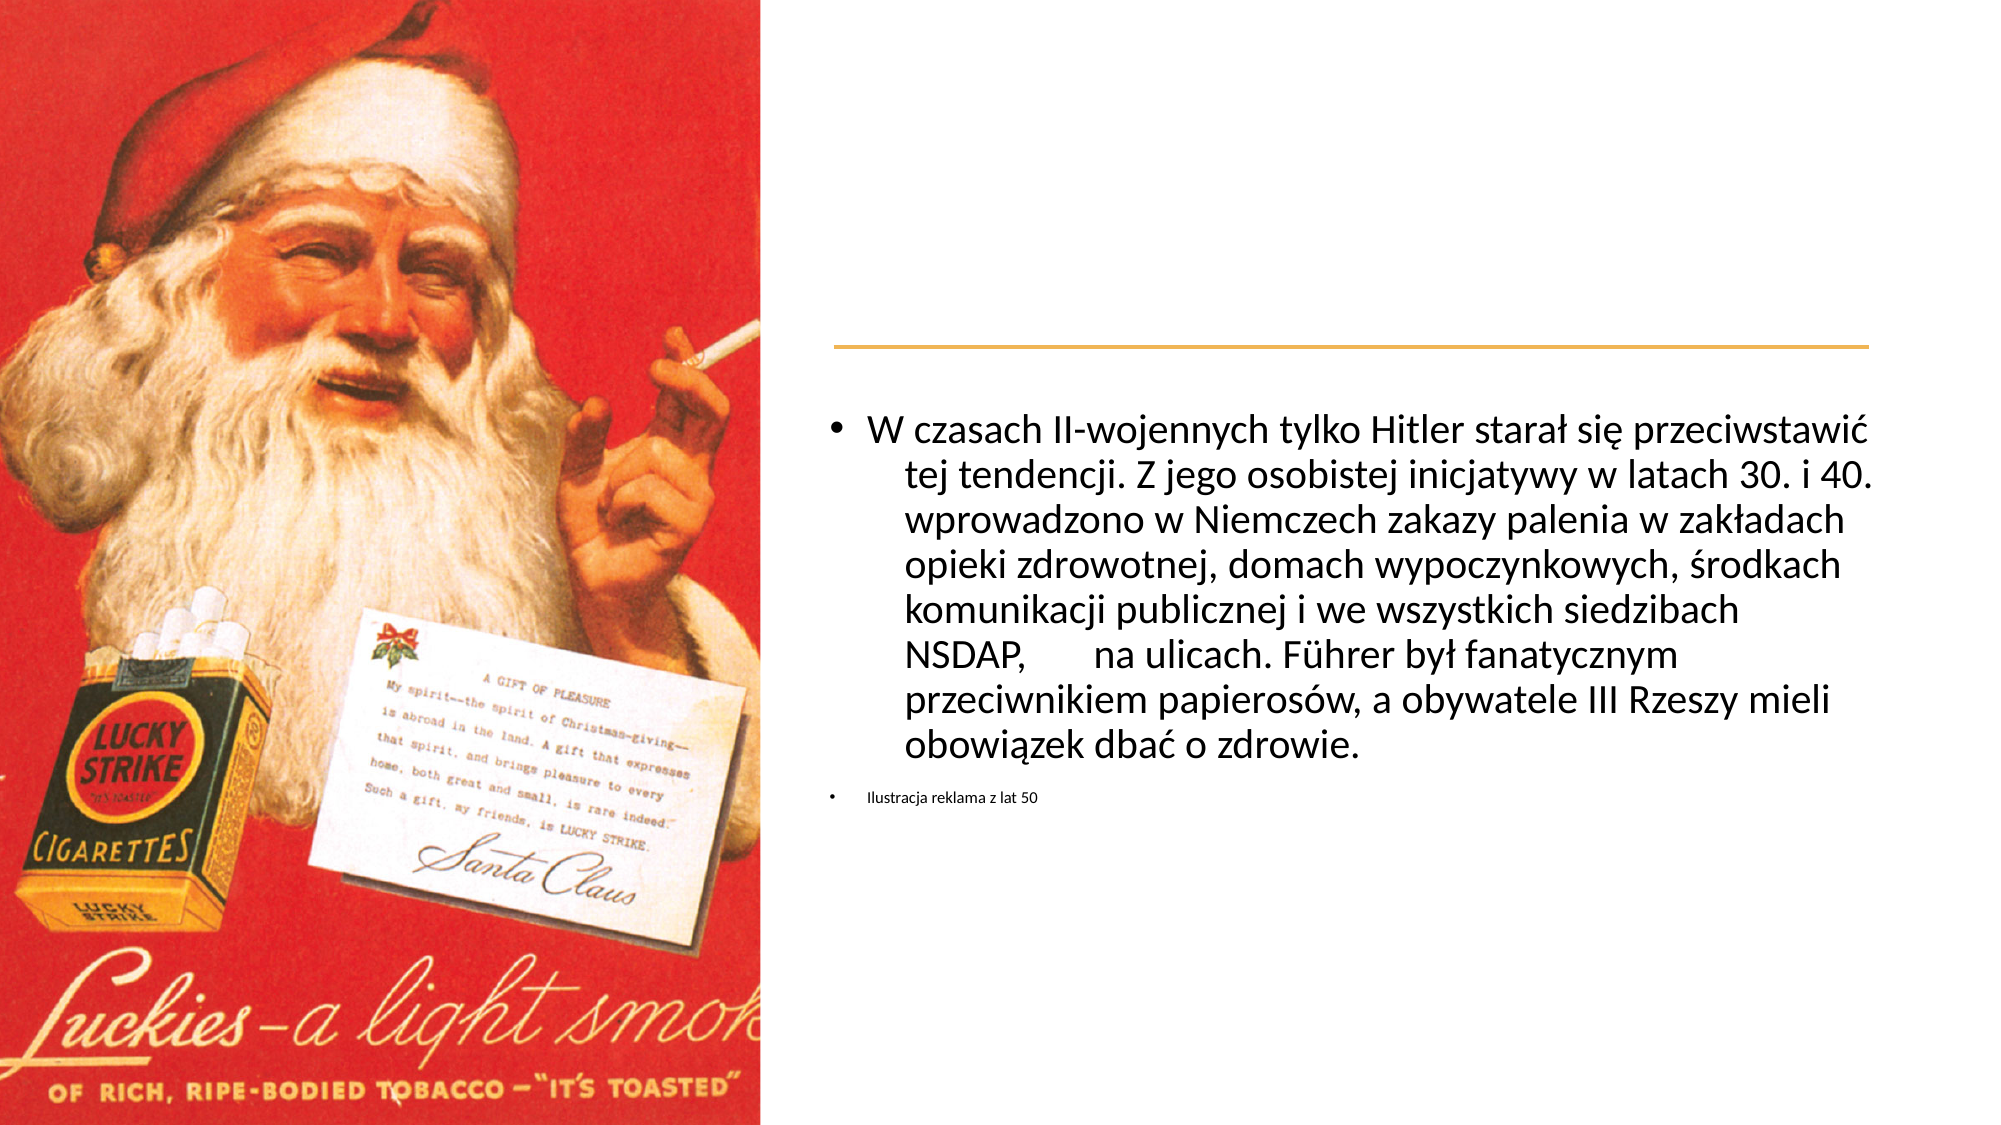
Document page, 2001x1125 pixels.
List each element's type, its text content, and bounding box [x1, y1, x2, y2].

list W czasach II-wojennych tylko Hitler starał się przeciwstawić tej tendencji. Z jego osobistej inicjatywy w latach 30. i 40. wprowadzono w Niemczech zakazy palenia w zakładach opieki zdrowotnej, domach wypoczynkowych, środkach komunikacji publicznej i we wszystkich siedzibach NSDAP, na ulicach. Führer był fanatycznym przeciwnikiem papierosów, a obywatele III Rzeszy mieli obowiązek dbać o zdrowie. Ilustracja reklama z lat 50 [814, 399, 1896, 1021]
picture [0, 0, 761, 1125]
